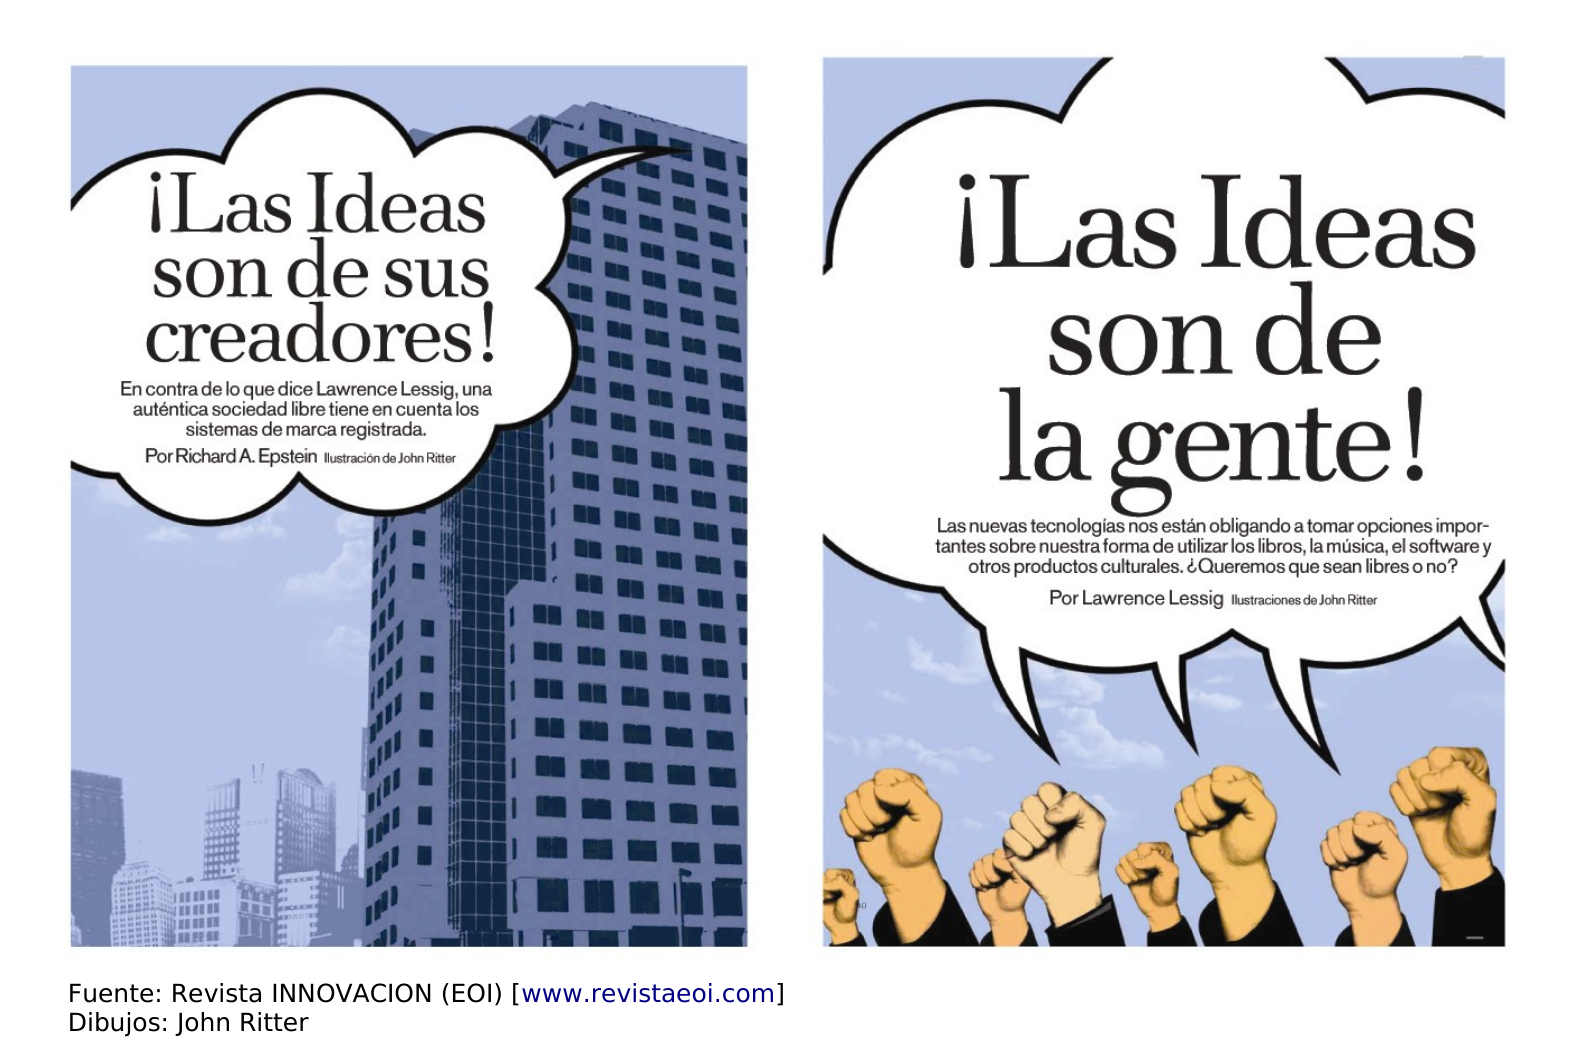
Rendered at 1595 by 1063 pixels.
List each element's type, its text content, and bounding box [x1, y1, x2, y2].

picture [41, 33, 780, 977]
text_box Fuente: Revista INNOVACION (EOI) [www.revistaeoi.com] Dibujos: John Ritter [53, 971, 809, 1045]
picture [791, 25, 1535, 977]
